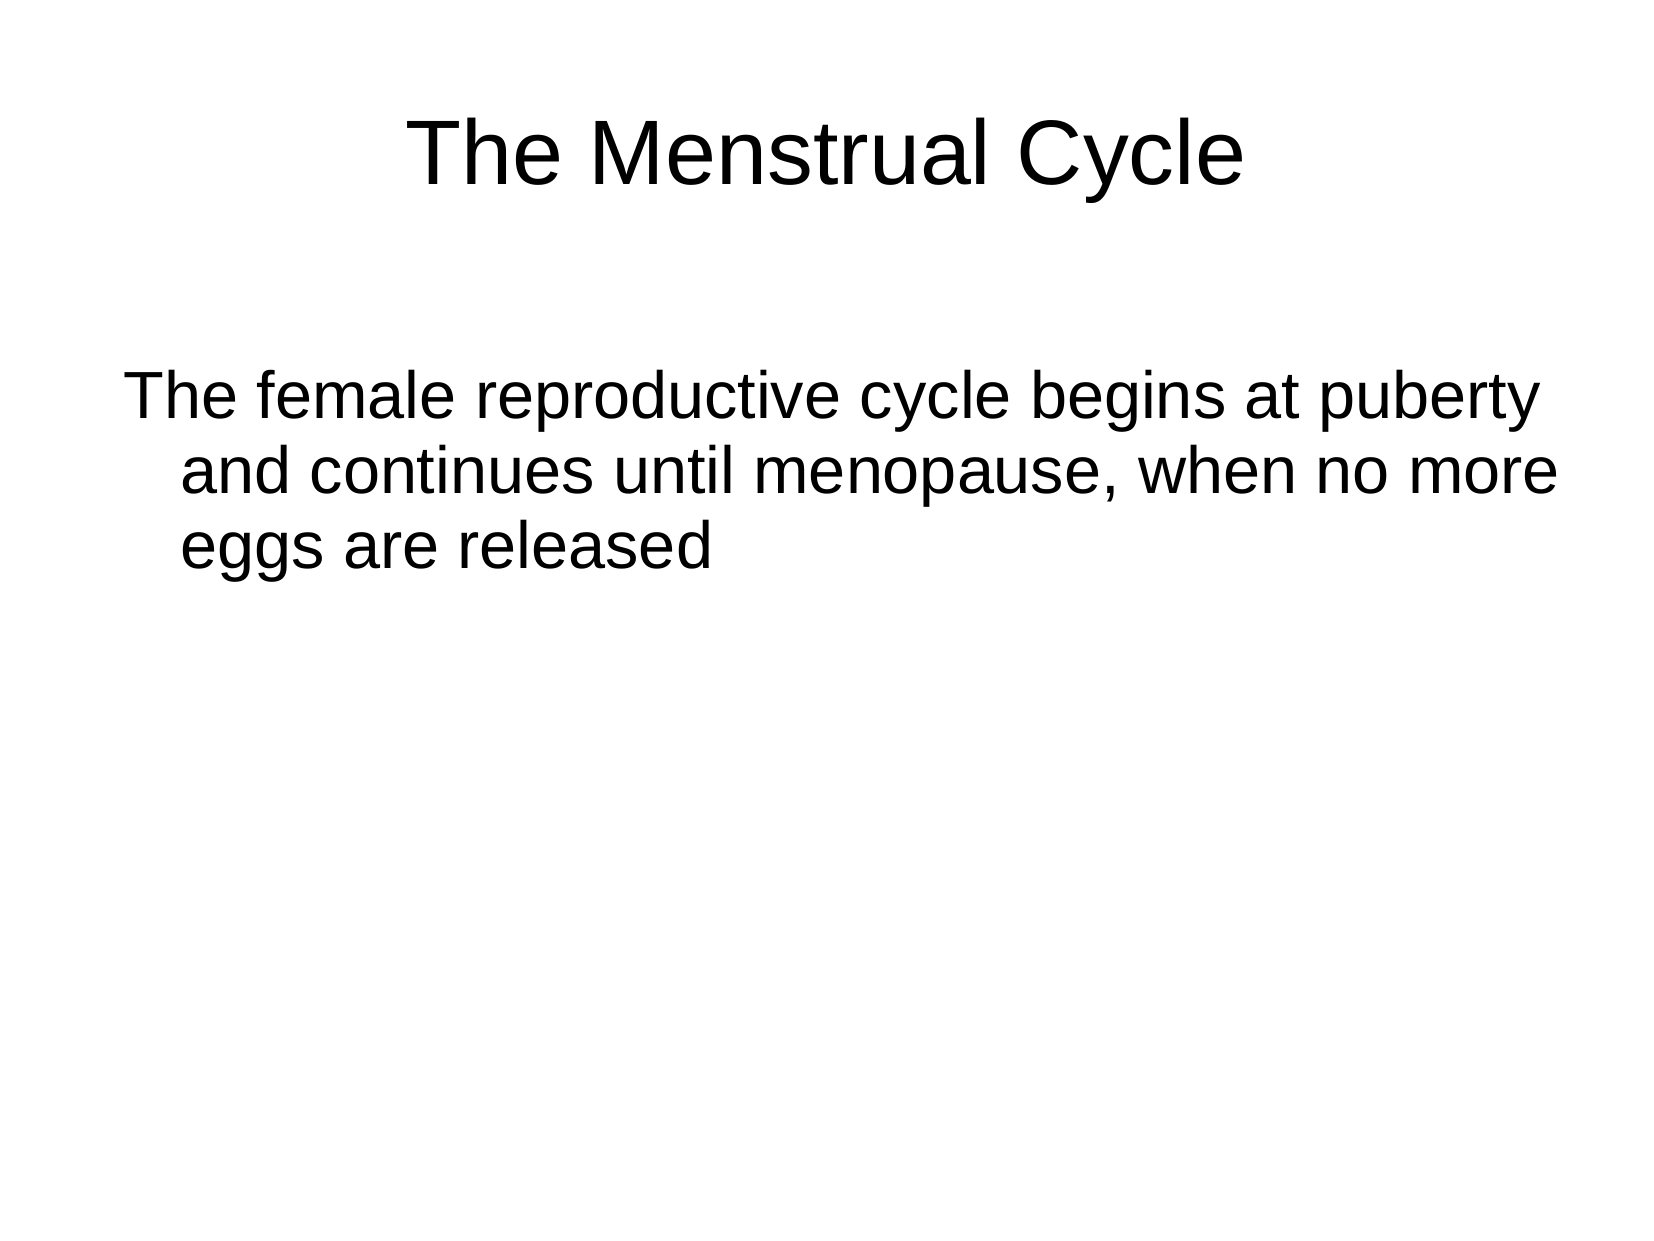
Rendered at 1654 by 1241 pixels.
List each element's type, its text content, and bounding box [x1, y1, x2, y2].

title The Menstrual Cycle [82, 49, 1571, 257]
list The female reproductive cycle begins at puberty and continues until menopause, when no more eggs are released [124, 358, 1565, 1088]
